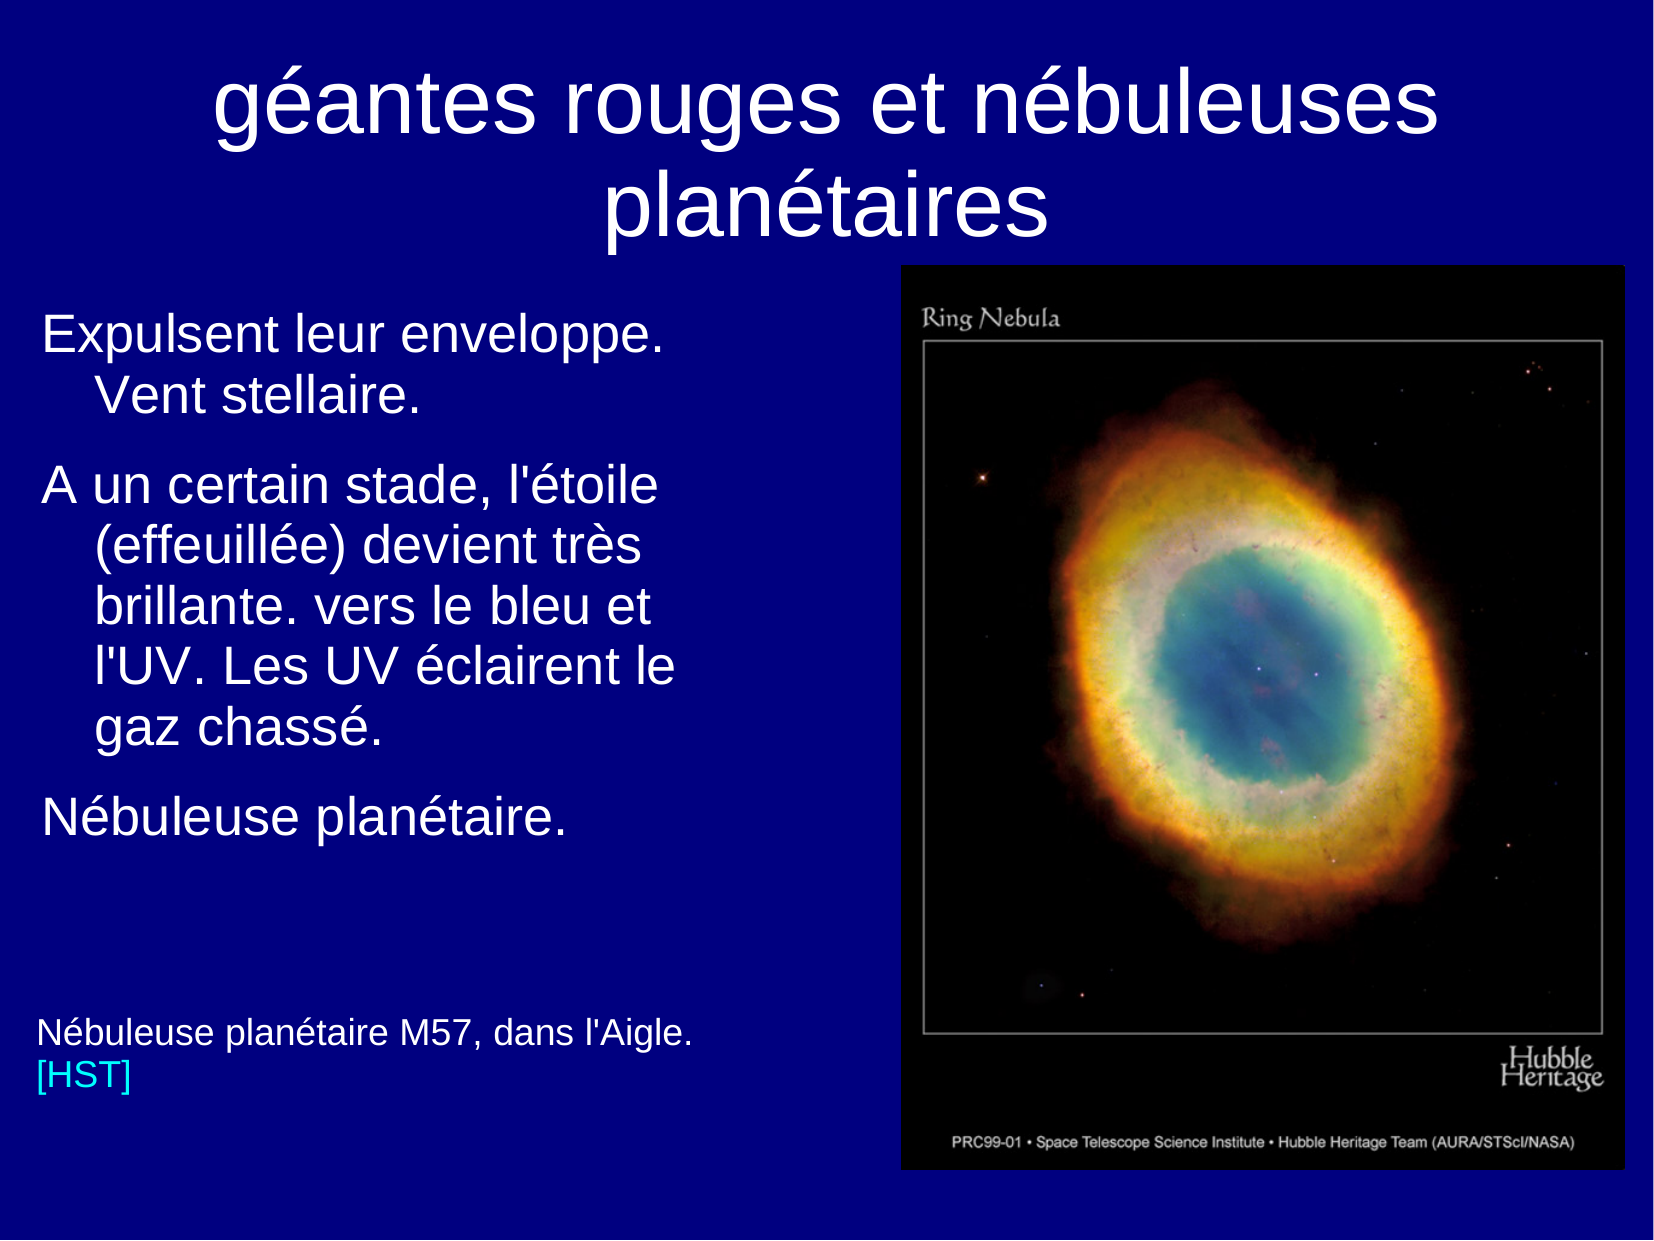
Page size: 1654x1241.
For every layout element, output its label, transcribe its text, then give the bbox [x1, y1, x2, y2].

list Expulsent leur enveloppe. Vent stellaire. A un certain stade, l'étoile (effeuillée) devient très brillante. vers le bleu et l'UV. Les UV éclairent le gaz chassé. Nébuleuse planétaire. [23, 303, 768, 1123]
title géantes rouges et nébuleuses planétaires [82, 49, 1571, 257]
picture [901, 265, 1625, 1170]
text_box Nébuleuse planétaire M57, dans l'Aigle. [HST] [21, 1003, 709, 1145]
